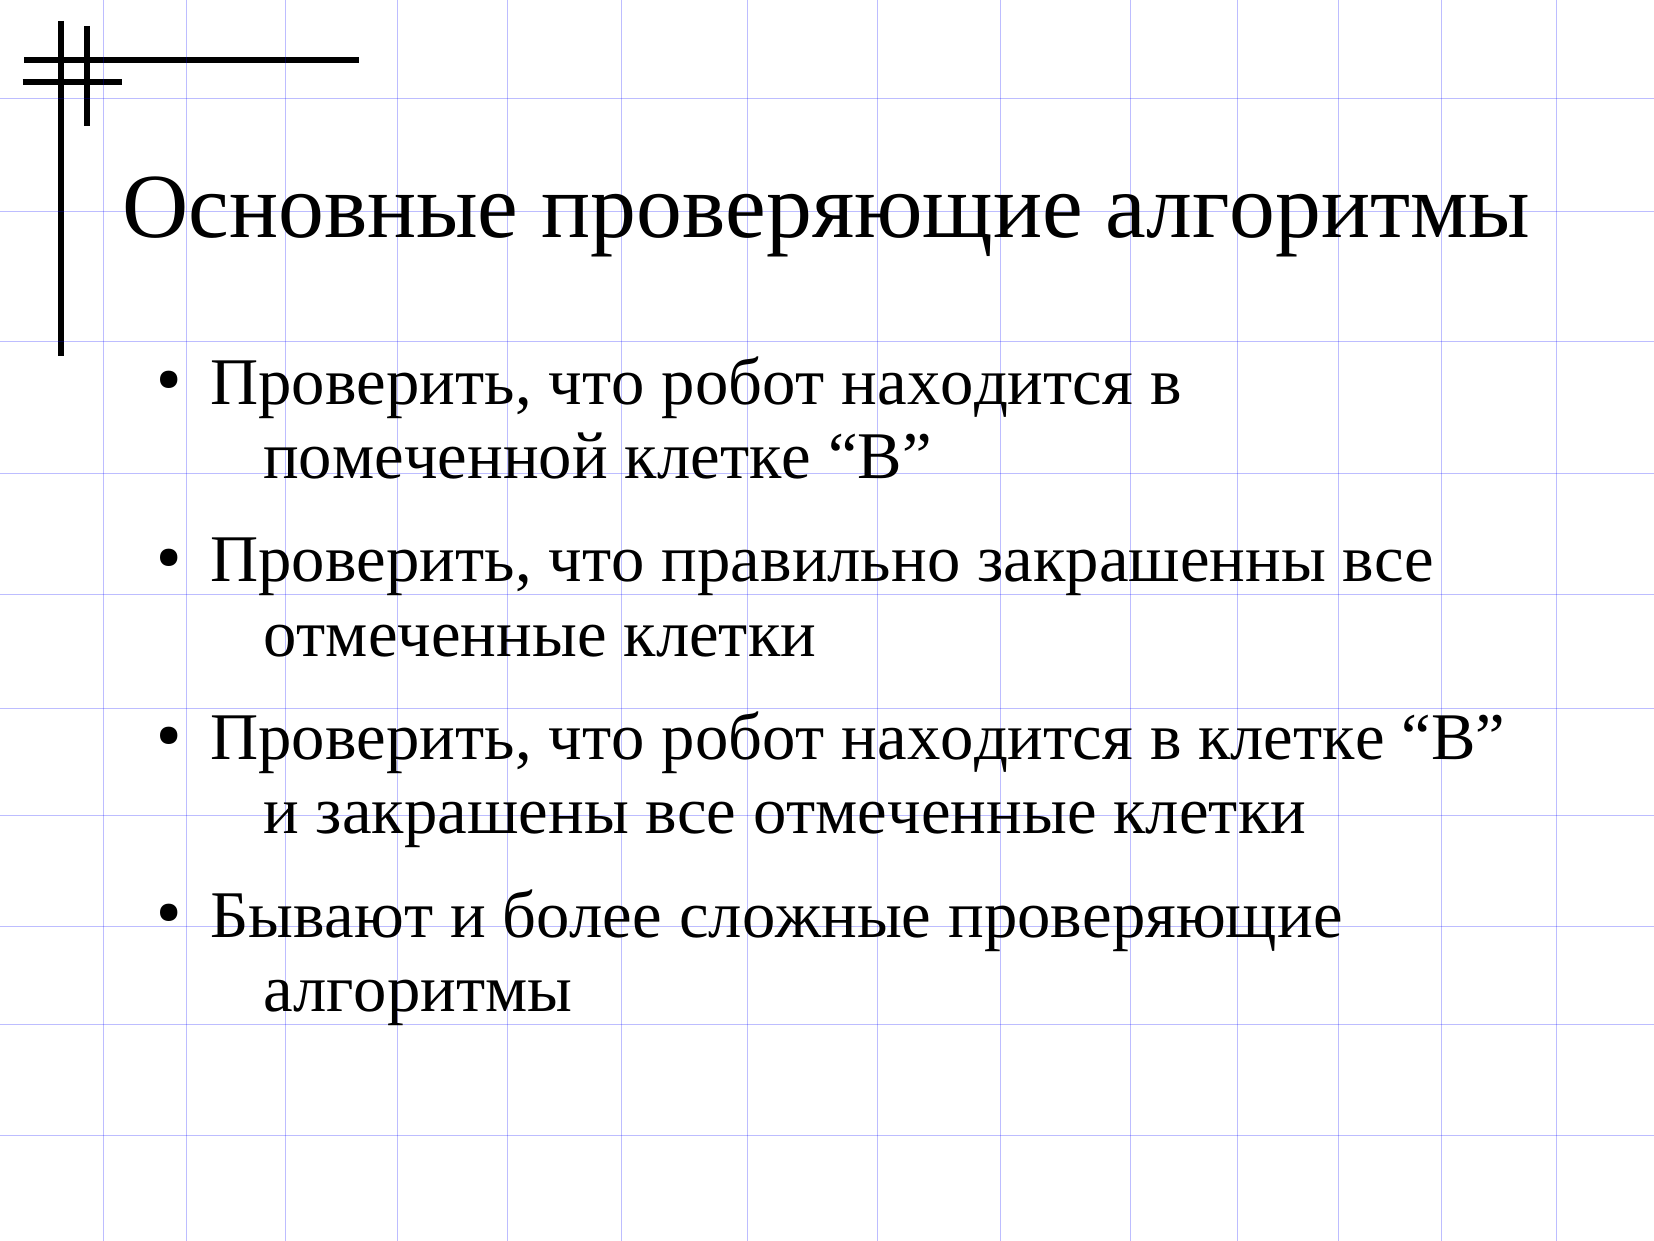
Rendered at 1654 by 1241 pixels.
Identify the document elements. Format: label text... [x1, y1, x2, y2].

list Проверить, что робот находится в помеченной клетке “B” Проверить, что правильно закрашенны все отмеченные клетки Проверить, что робот находится в клетке “B” и закрашены все отмеченные клетки Бывают и более сложные проверяющие алгоритмы [121, 344, 1534, 1149]
title Основные проверяющие алгоритмы [121, 110, 1534, 303]
